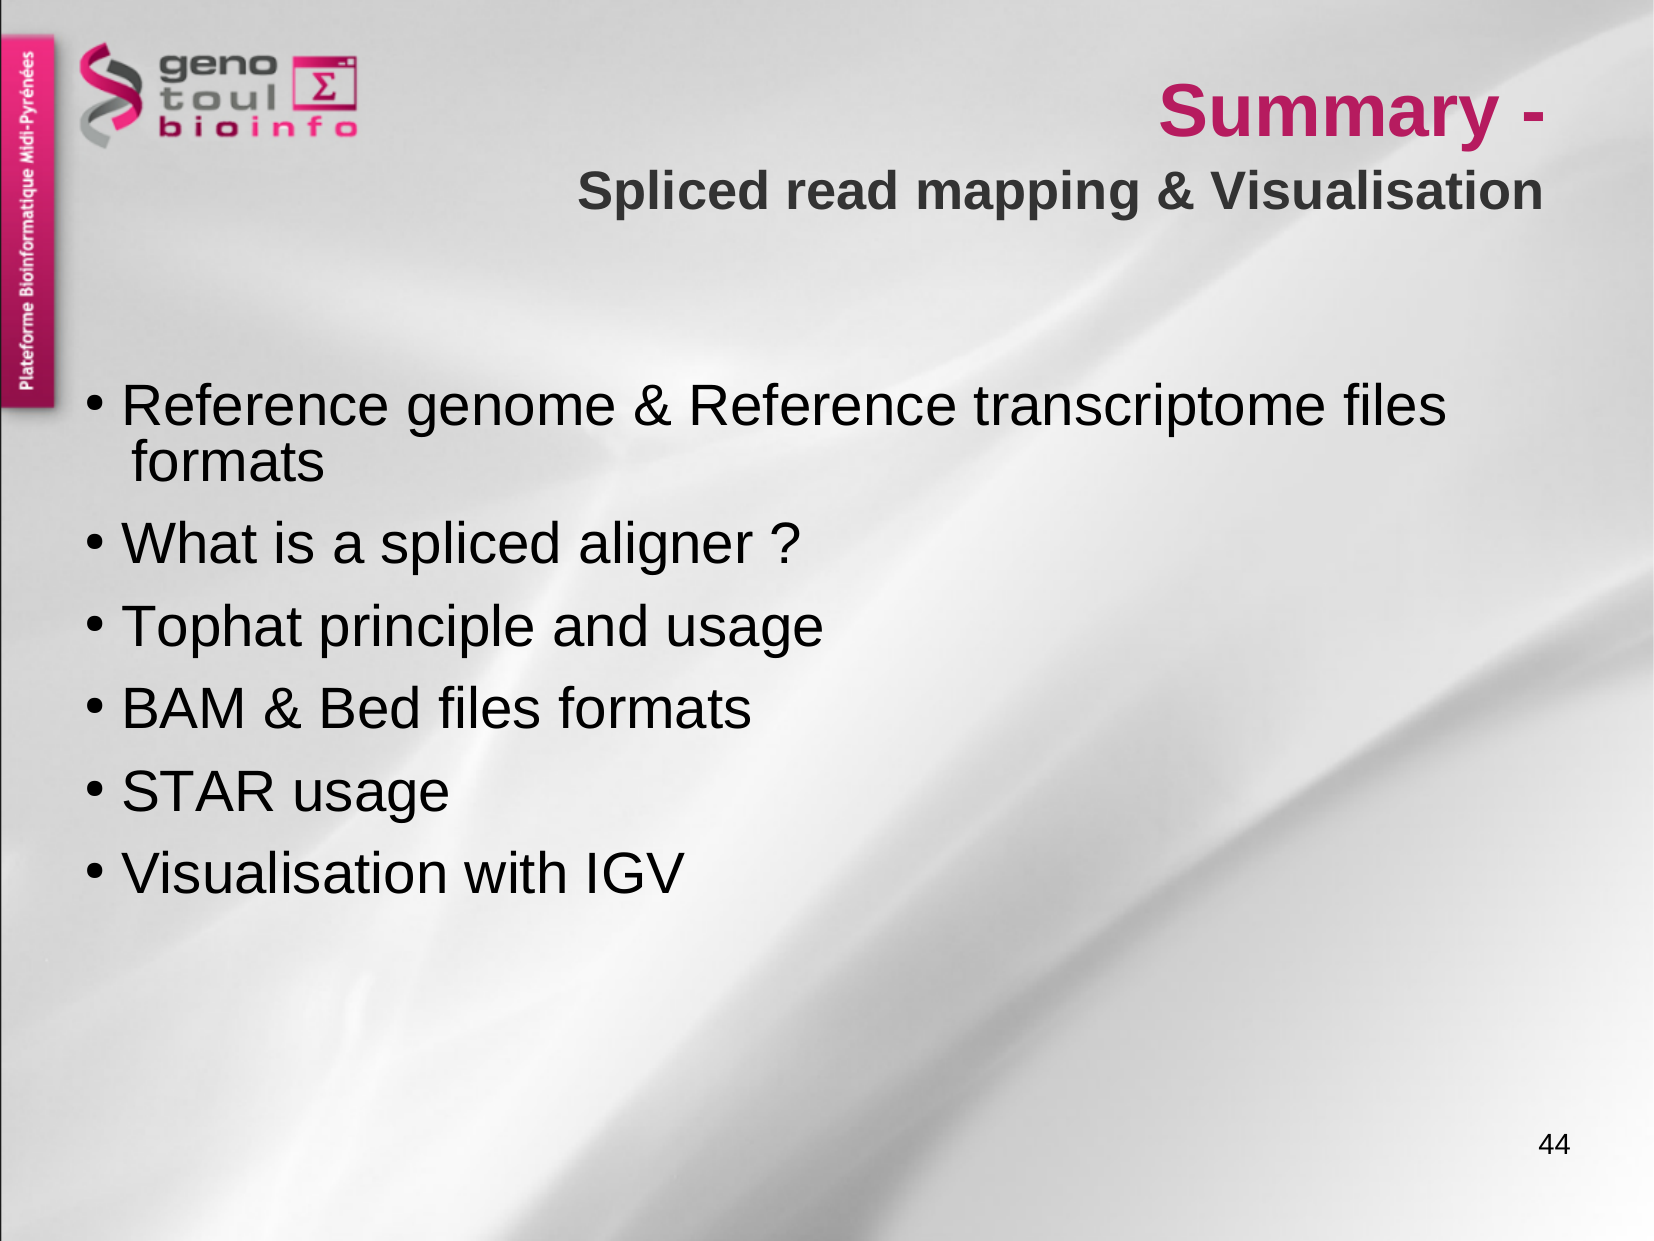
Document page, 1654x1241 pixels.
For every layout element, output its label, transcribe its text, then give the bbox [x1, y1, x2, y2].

picture [0, 0, 1654, 1241]
list Reference genome & Reference transcriptome files formats What is a spliced aligner ? Tophat principle and usage BAM & Bed files formats STAR usage Visualisation with IGV [82, 366, 1568, 1087]
title Summary - Spliced read mapping & Visualisation [82, 49, 1568, 254]
